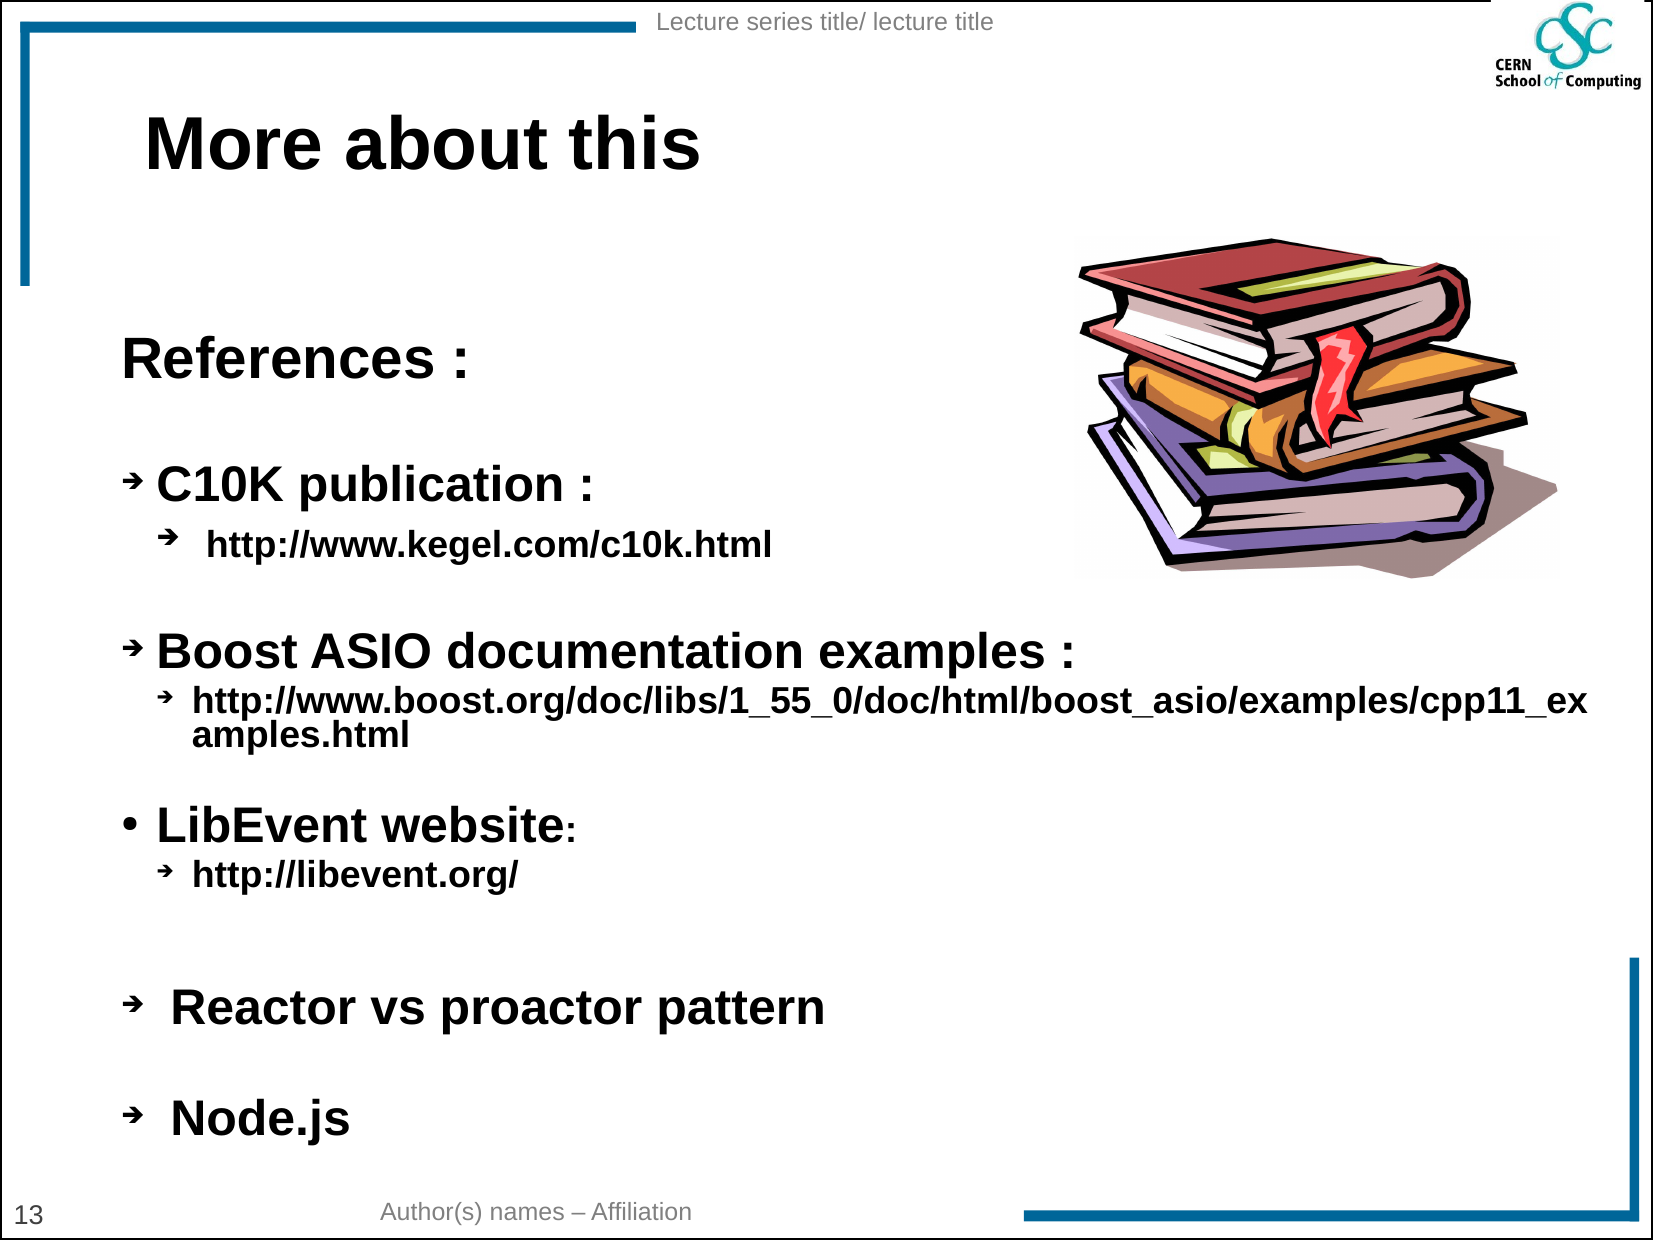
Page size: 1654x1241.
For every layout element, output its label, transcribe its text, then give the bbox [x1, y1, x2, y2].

text_box [59, 366, 1583, 1241]
picture [1490, 0, 1645, 90]
text_box References : C10K publication : http://www.kegel.com/c10k.html Boost ASIO documentation examples : http://www.boost.org/doc/libs/1_55_0/doc/html/boost_asio/examples/cpp11_examples.html LibEvent website: http://libevent.org/ Reactor vs proactor pattern Node.js [106, 318, 1607, 1167]
text_box More about this [129, 94, 1288, 249]
picture [1074, 236, 1560, 579]
